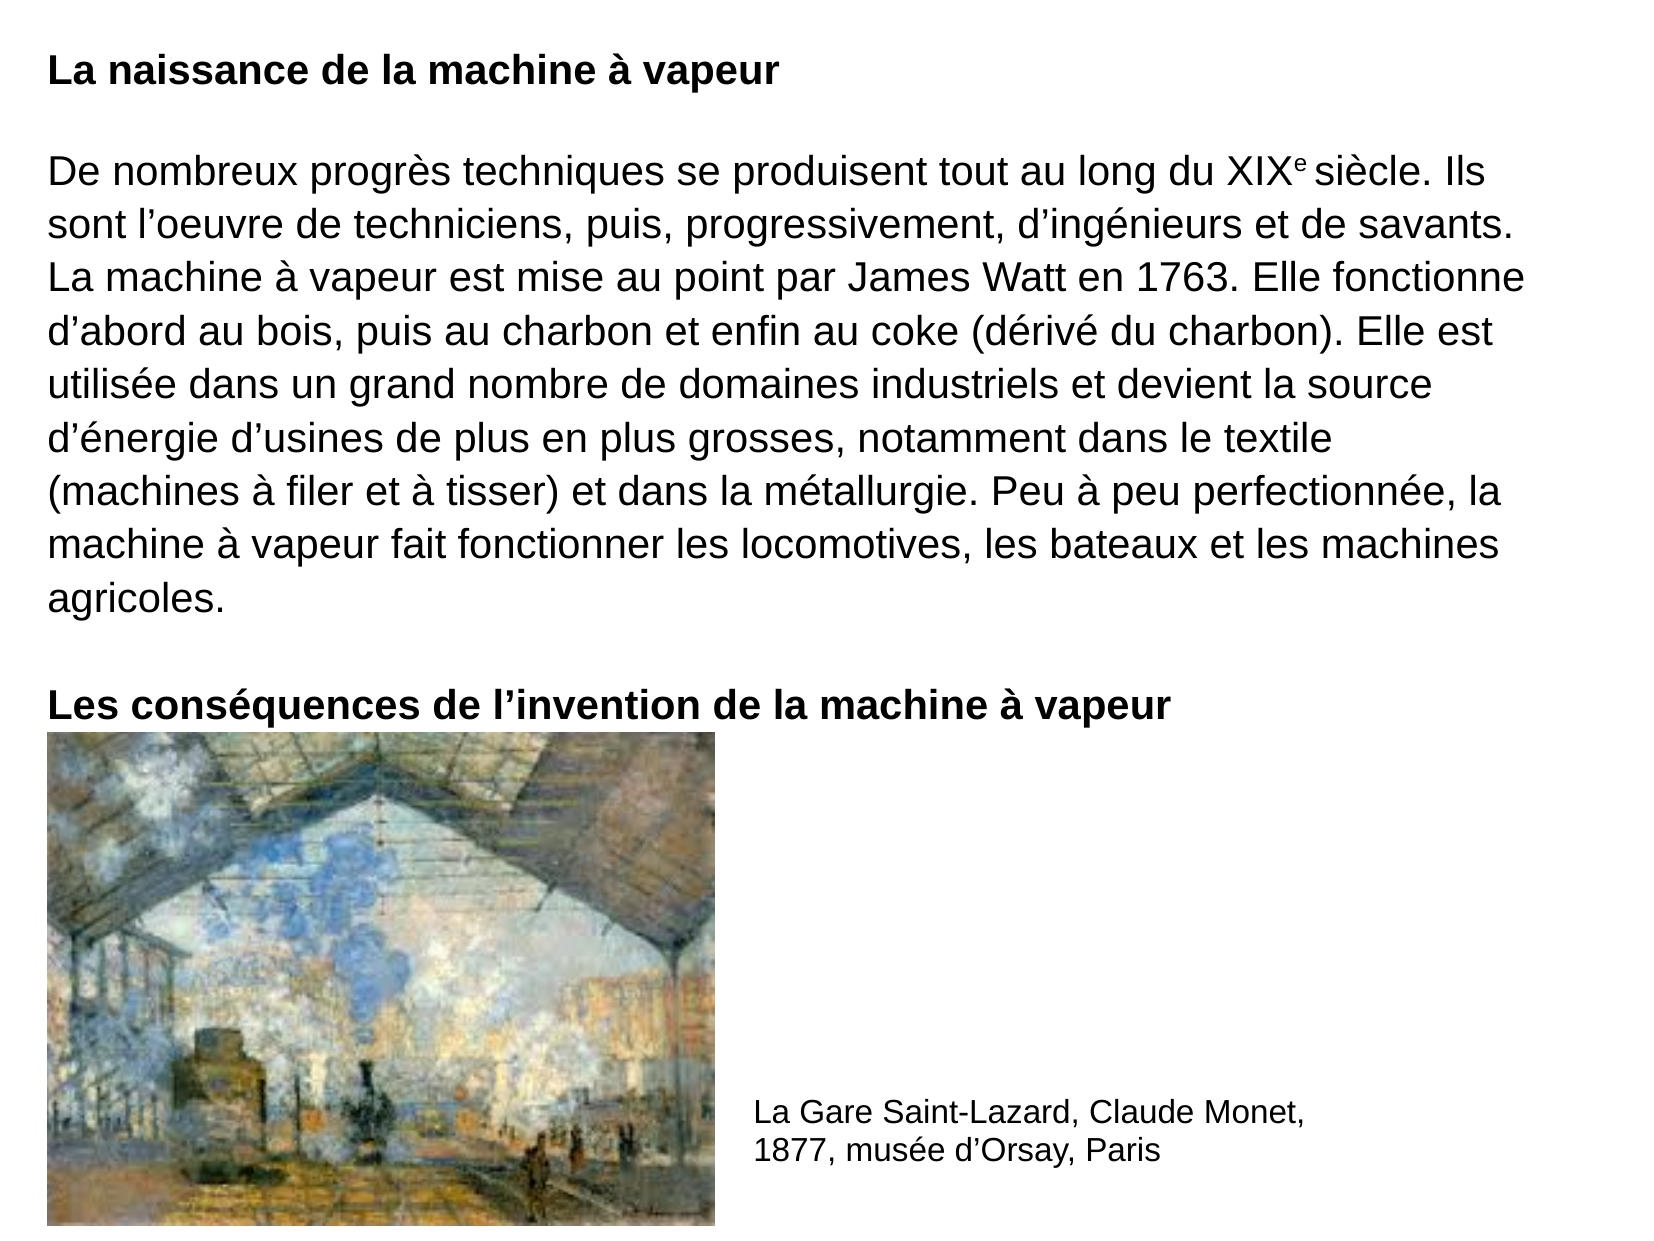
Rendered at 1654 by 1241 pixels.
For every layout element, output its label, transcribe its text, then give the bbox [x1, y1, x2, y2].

subtitle La naissance de la machine à vapeur De nombreux progrès techniques se produisent tout au long du XIXe siècle. Ils sont l’oeuvre de techniciens, puis, progressivement, d’ingénieurs et de savants. La machine à vapeur est mise au point par James Watt en 1763. Elle fonctionne d’abord au bois, puis au charbon et enfin au coke (dérivé du charbon). Elle est utilisée dans un grand nombre de domaines industriels et devient la source d’énergie d’usines de plus en plus grosses, notamment dans le textile (machines à filer et à tisser) et dans la métallurgie. Peu à peu perfectionnée, la machine à vapeur fait fonctionner les locomotives, les bateaux et les machines agricoles. Les conséquences de l’invention de la machine à vapeur [47, 47, 1536, 767]
text_box La Gare Saint-Lazard, Claude Monet, 1877, musée d’Orsay, Paris [738, 1086, 1406, 1176]
picture [47, 732, 715, 1226]
